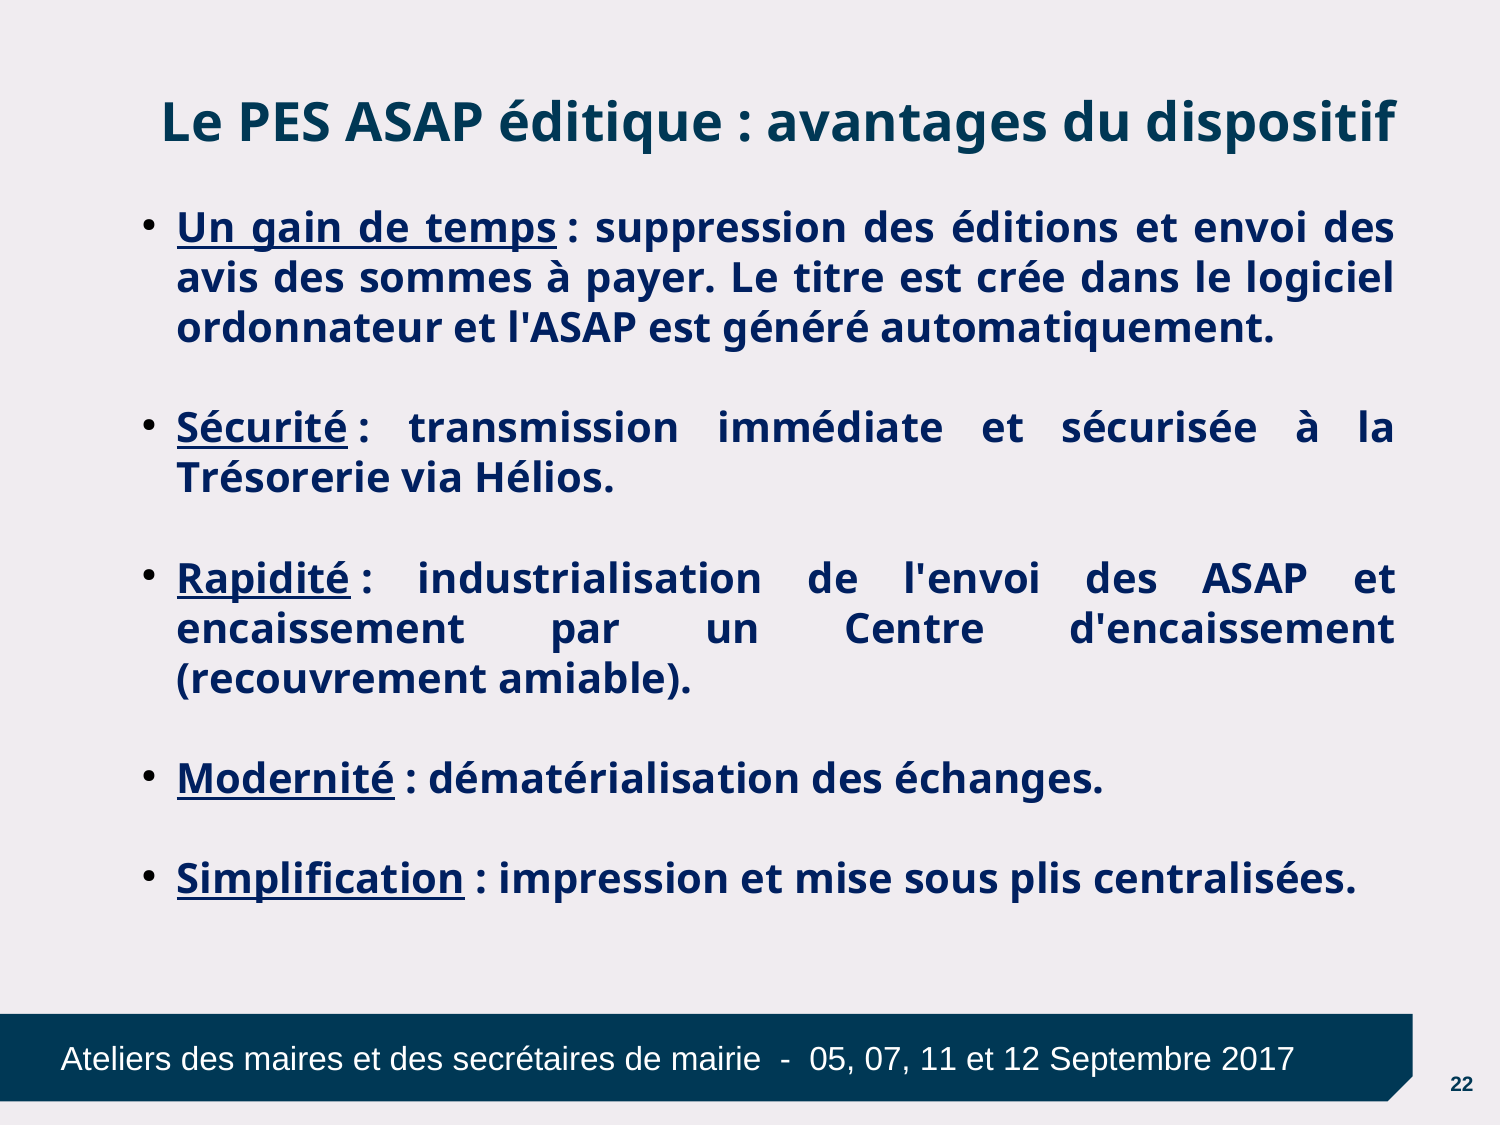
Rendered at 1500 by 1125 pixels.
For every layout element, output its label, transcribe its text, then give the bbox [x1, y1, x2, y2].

list Un gain de temps : suppression des éditions et envoi des avis des sommes à payer. Le titre est crée dans le logiciel ordonnateur et l'ASAP est généré automatiquement. Sécurité : transmission immédiate et sécurisée à la Trésorerie via Hélios. Rapidité : industrialisation de l'envoi des ASAP et encaissement par un Centre d'encaissement (recouvrement amiable). Modernité : dématérialisation des échanges. Simplification : impression et mise sous plis centralisées. [141, 200, 1397, 945]
title Le PES ASAP éditique : avantages du dispositif [121, 68, 1436, 178]
